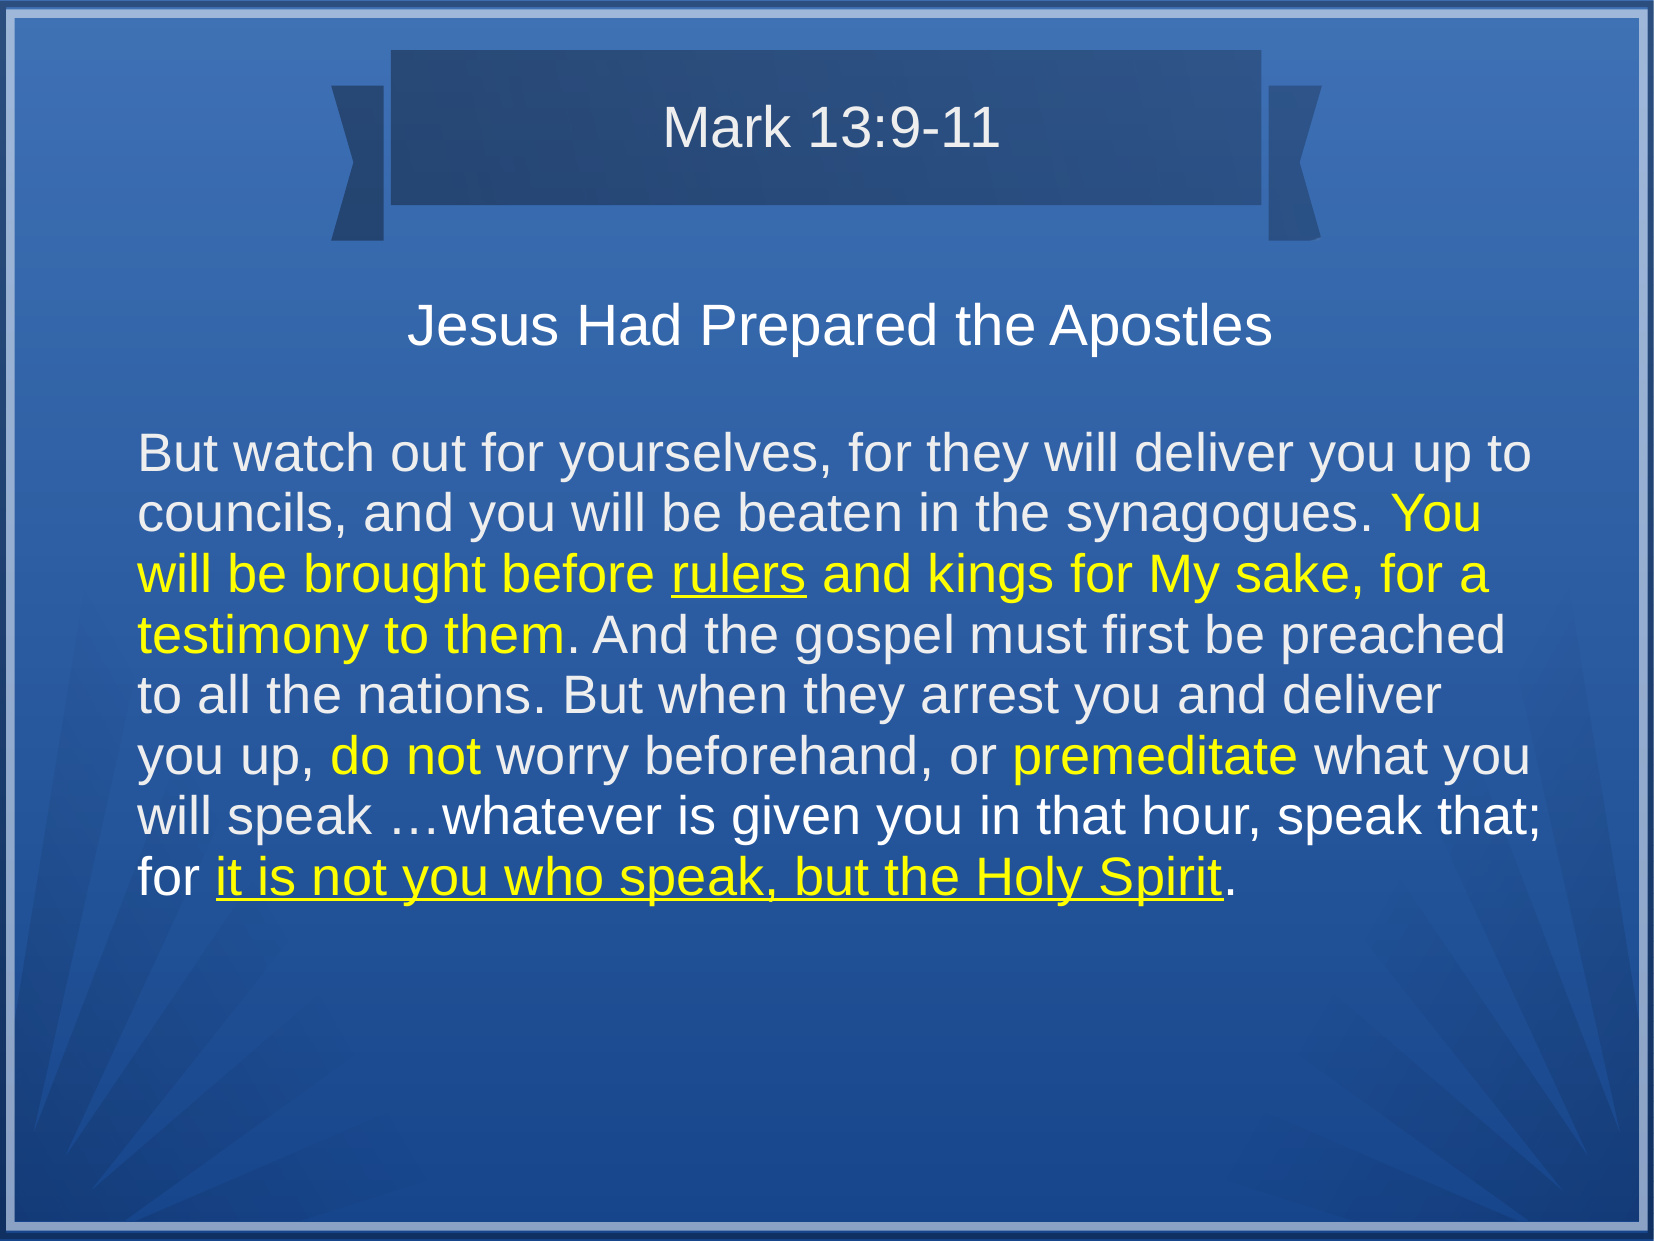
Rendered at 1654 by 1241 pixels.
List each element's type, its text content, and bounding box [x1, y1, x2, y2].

text_box Jesus Had Prepared the Apostles But watch out for yourselves, for they will deliver you up to councils, and you will be beaten in the synagogues. You will be brought before rulers and kings for My sake, for a testimony to them. And the gospel must first be preached to all the nations. But when they arrest you and deliver you up, do not worry beforehand, or premeditate what you will speak …whatever is given you in that hour, speak that; for it is not you who speak, but the Holy Spirit. [122, 285, 1560, 1191]
text_box Mark 13:9-11 [576, 73, 1087, 182]
